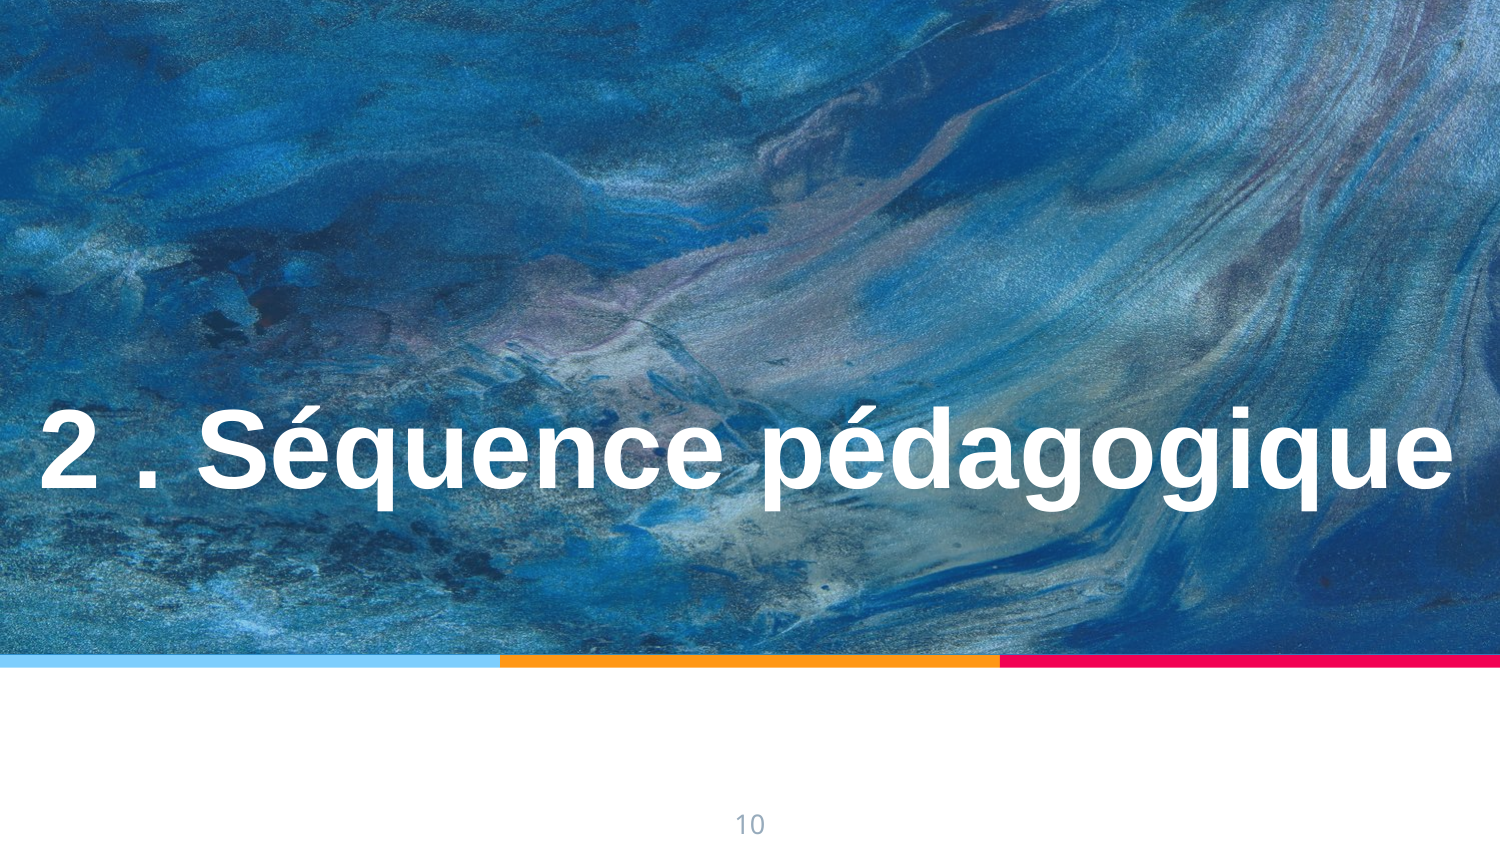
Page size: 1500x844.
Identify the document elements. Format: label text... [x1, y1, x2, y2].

slide_number <number> [0, 792, 1500, 844]
text_box 2 . Séquence pédagogique [24, 368, 1500, 519]
picture [0, 0, 1500, 654]
